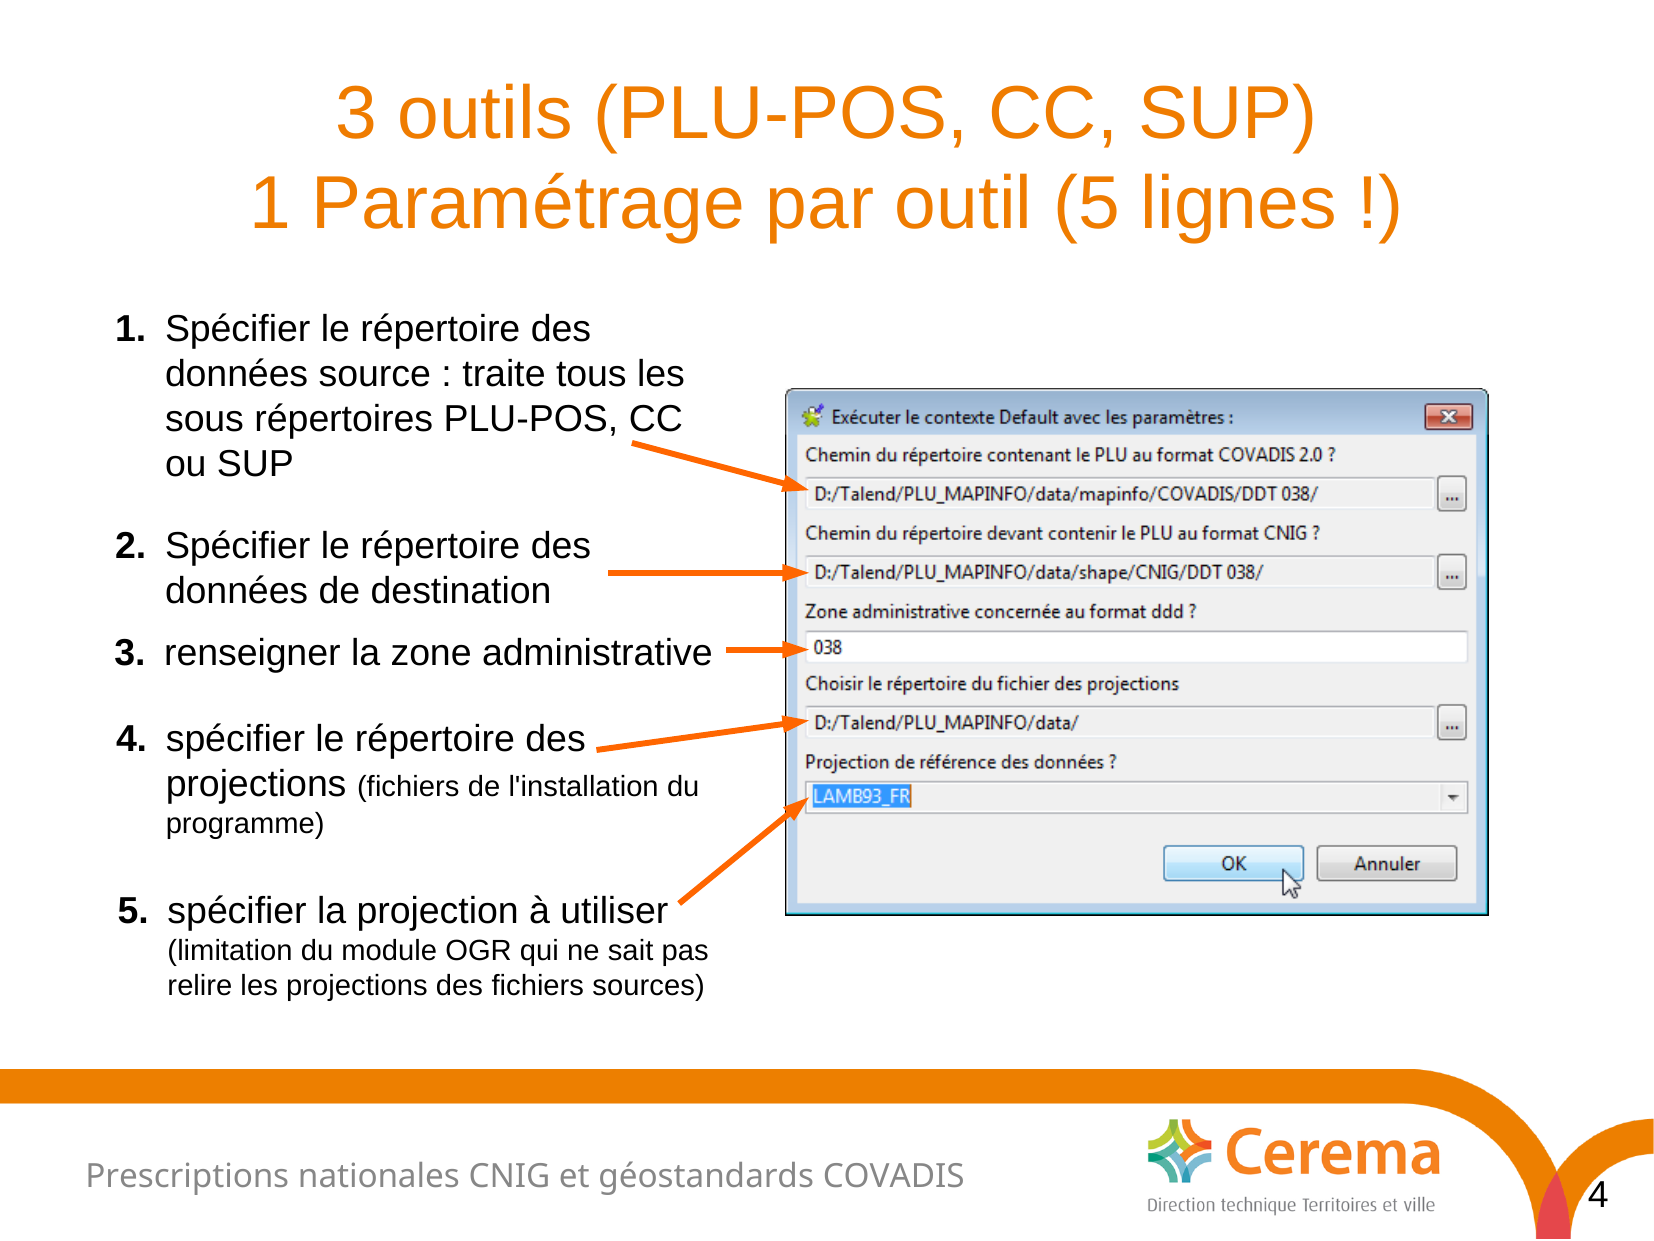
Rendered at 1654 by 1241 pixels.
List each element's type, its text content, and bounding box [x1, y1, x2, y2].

text_box 1. Spécifier le répertoire des données source : traite tous les sous répertoires PLU-POS, CC ou SUP [100, 296, 703, 492]
text_box 2. Spécifier le répertoire des données de destination [100, 513, 703, 619]
picture [785, 388, 1489, 916]
text_box 3. renseigner la zone administrative [99, 620, 756, 680]
text_box 4. spécifier le répertoire des projections (fichiers de l'installation du programme) [101, 706, 758, 847]
picture [0, 1069, 1654, 1239]
title 3 outils (PLU-POS, CC, SUP) 1 Paramétrage par outil (5 lignes !) [82, 49, 1571, 257]
text_box 5. spécifier la projection à utiliser (limitation du module OGR qui ne sait pas relire les projections des fichiers sources) [102, 879, 760, 1009]
